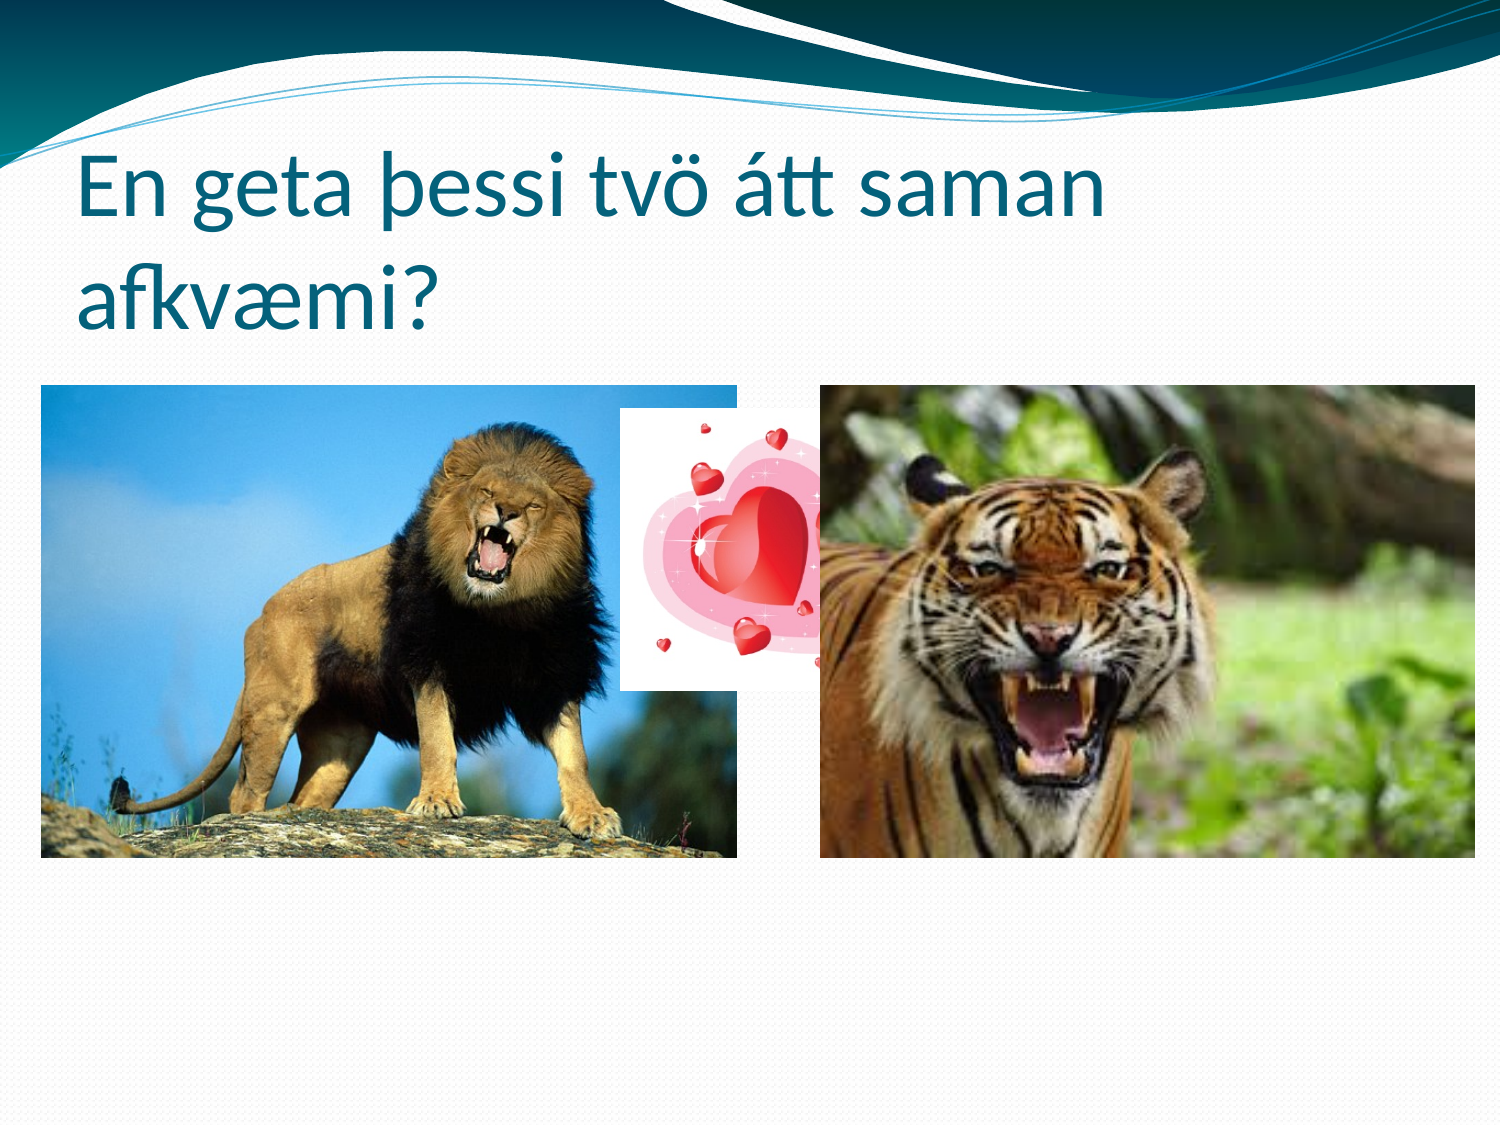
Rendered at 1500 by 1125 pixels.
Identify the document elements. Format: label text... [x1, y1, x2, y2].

picture [41, 385, 1475, 859]
title En geta þessi tvö átt saman afkvæmi? [75, 115, 1426, 304]
